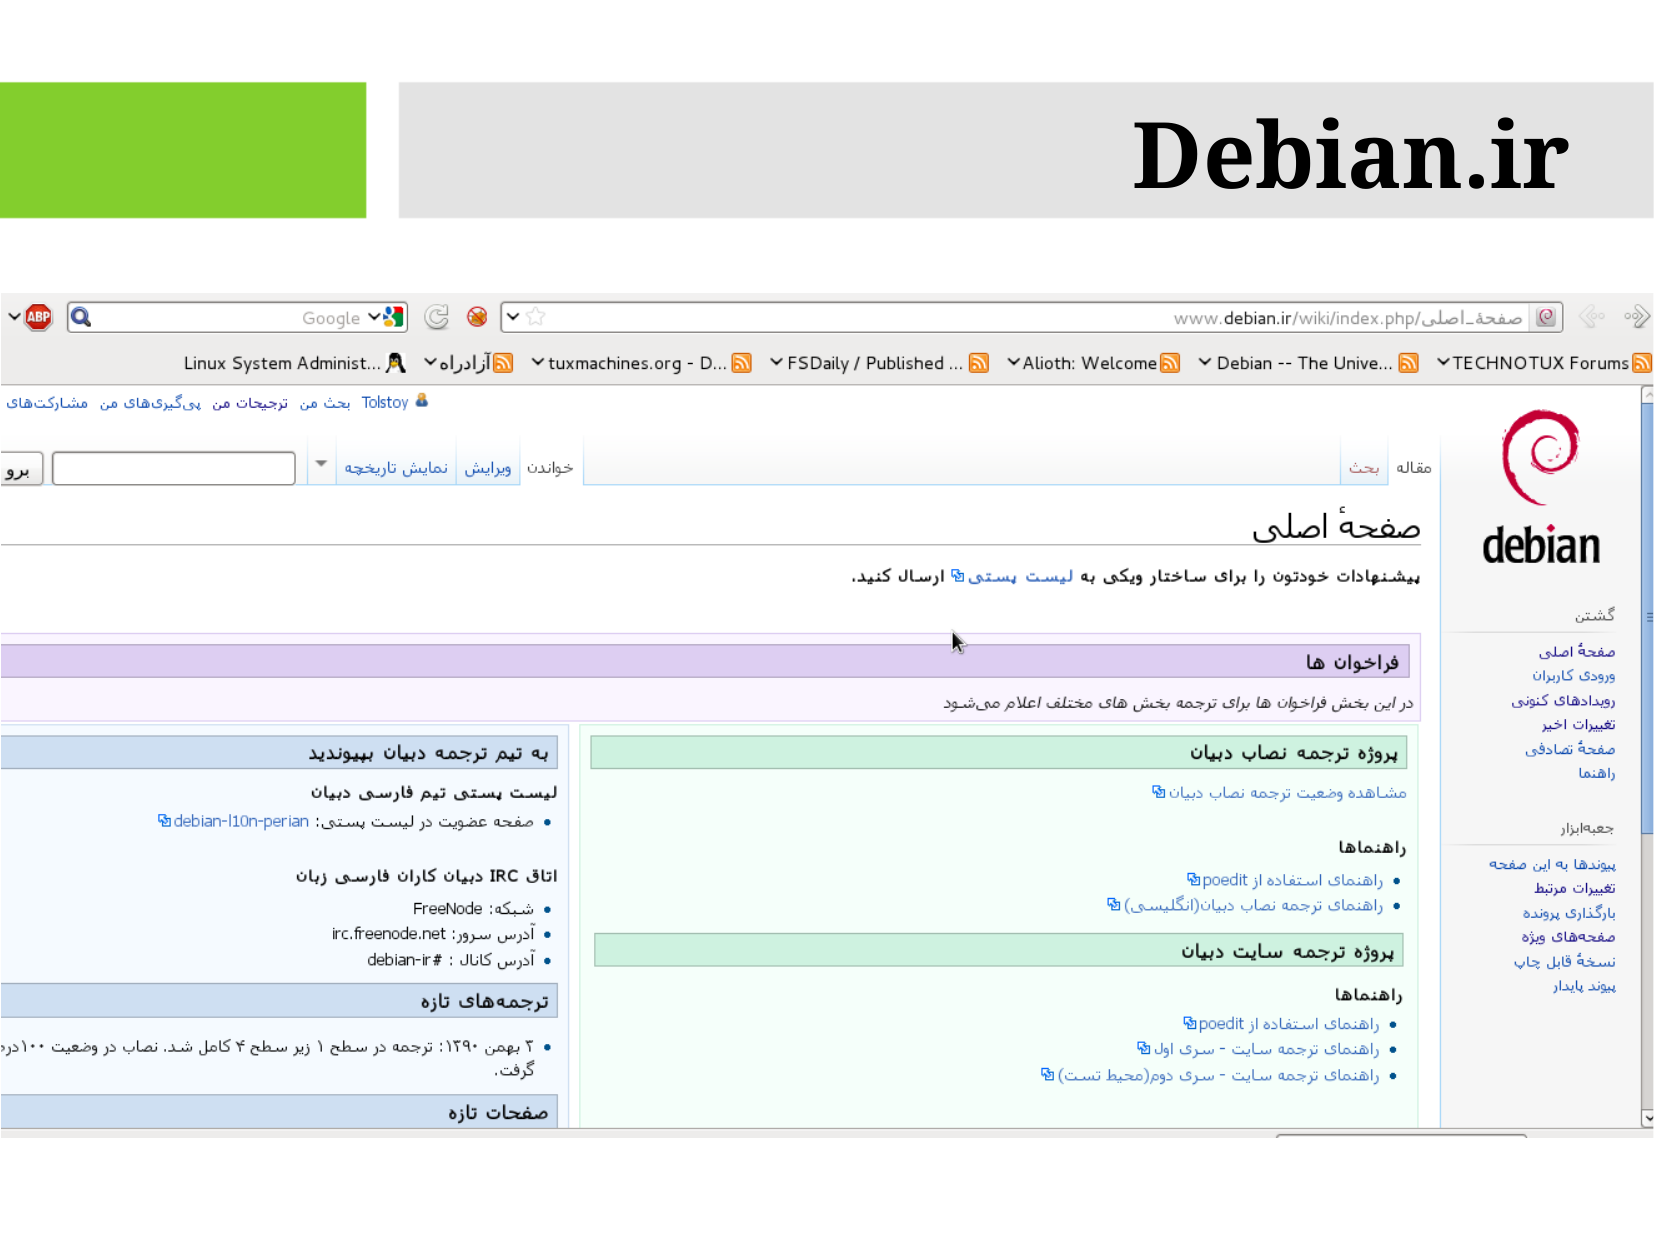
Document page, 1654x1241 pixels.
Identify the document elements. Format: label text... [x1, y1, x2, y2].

title Debian.ir [82, 49, 1571, 257]
picture [0, 0, 1654, 1241]
